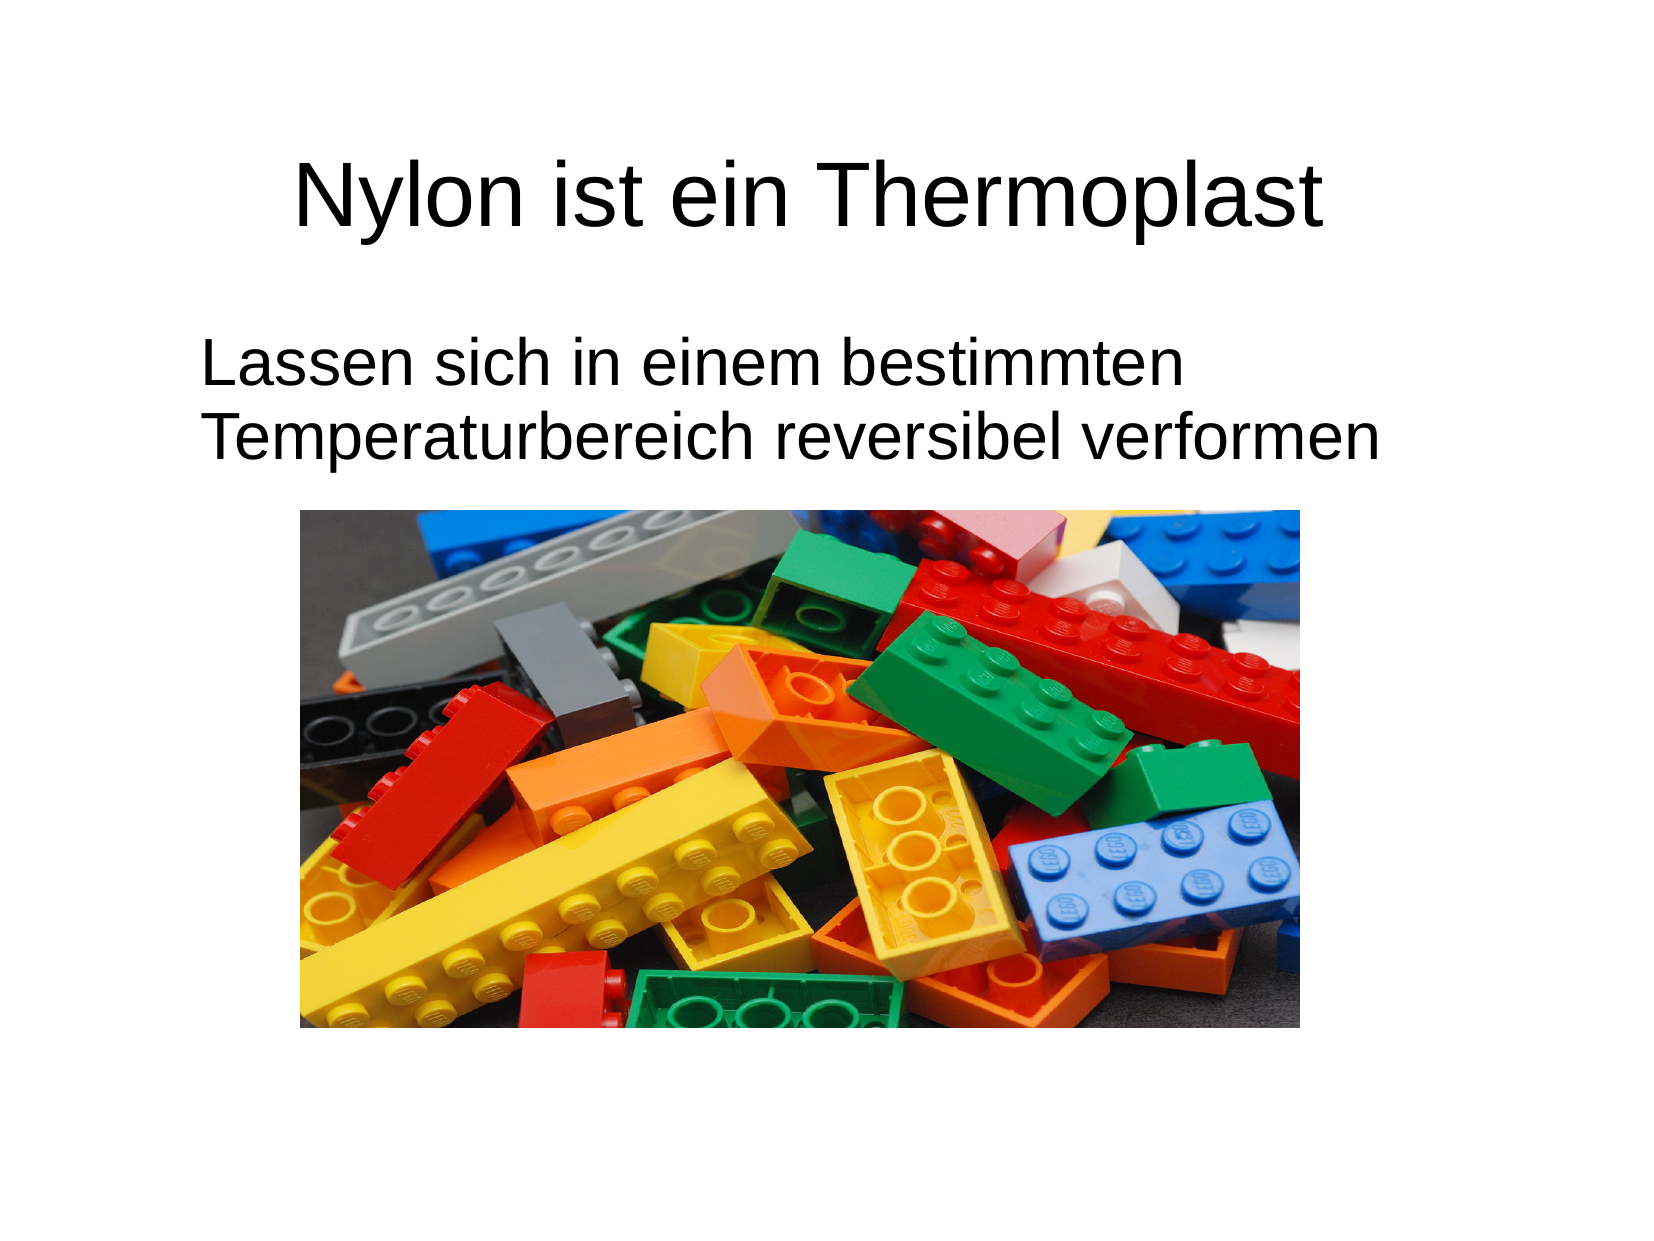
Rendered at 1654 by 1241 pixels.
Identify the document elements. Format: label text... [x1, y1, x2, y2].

list Lassen sich in einem bestimmten Temperaturbereich reversibel verformen [129, 324, 1489, 975]
title Nylon ist ein Thermoplast [82, 90, 1536, 298]
picture [300, 510, 1300, 1028]
